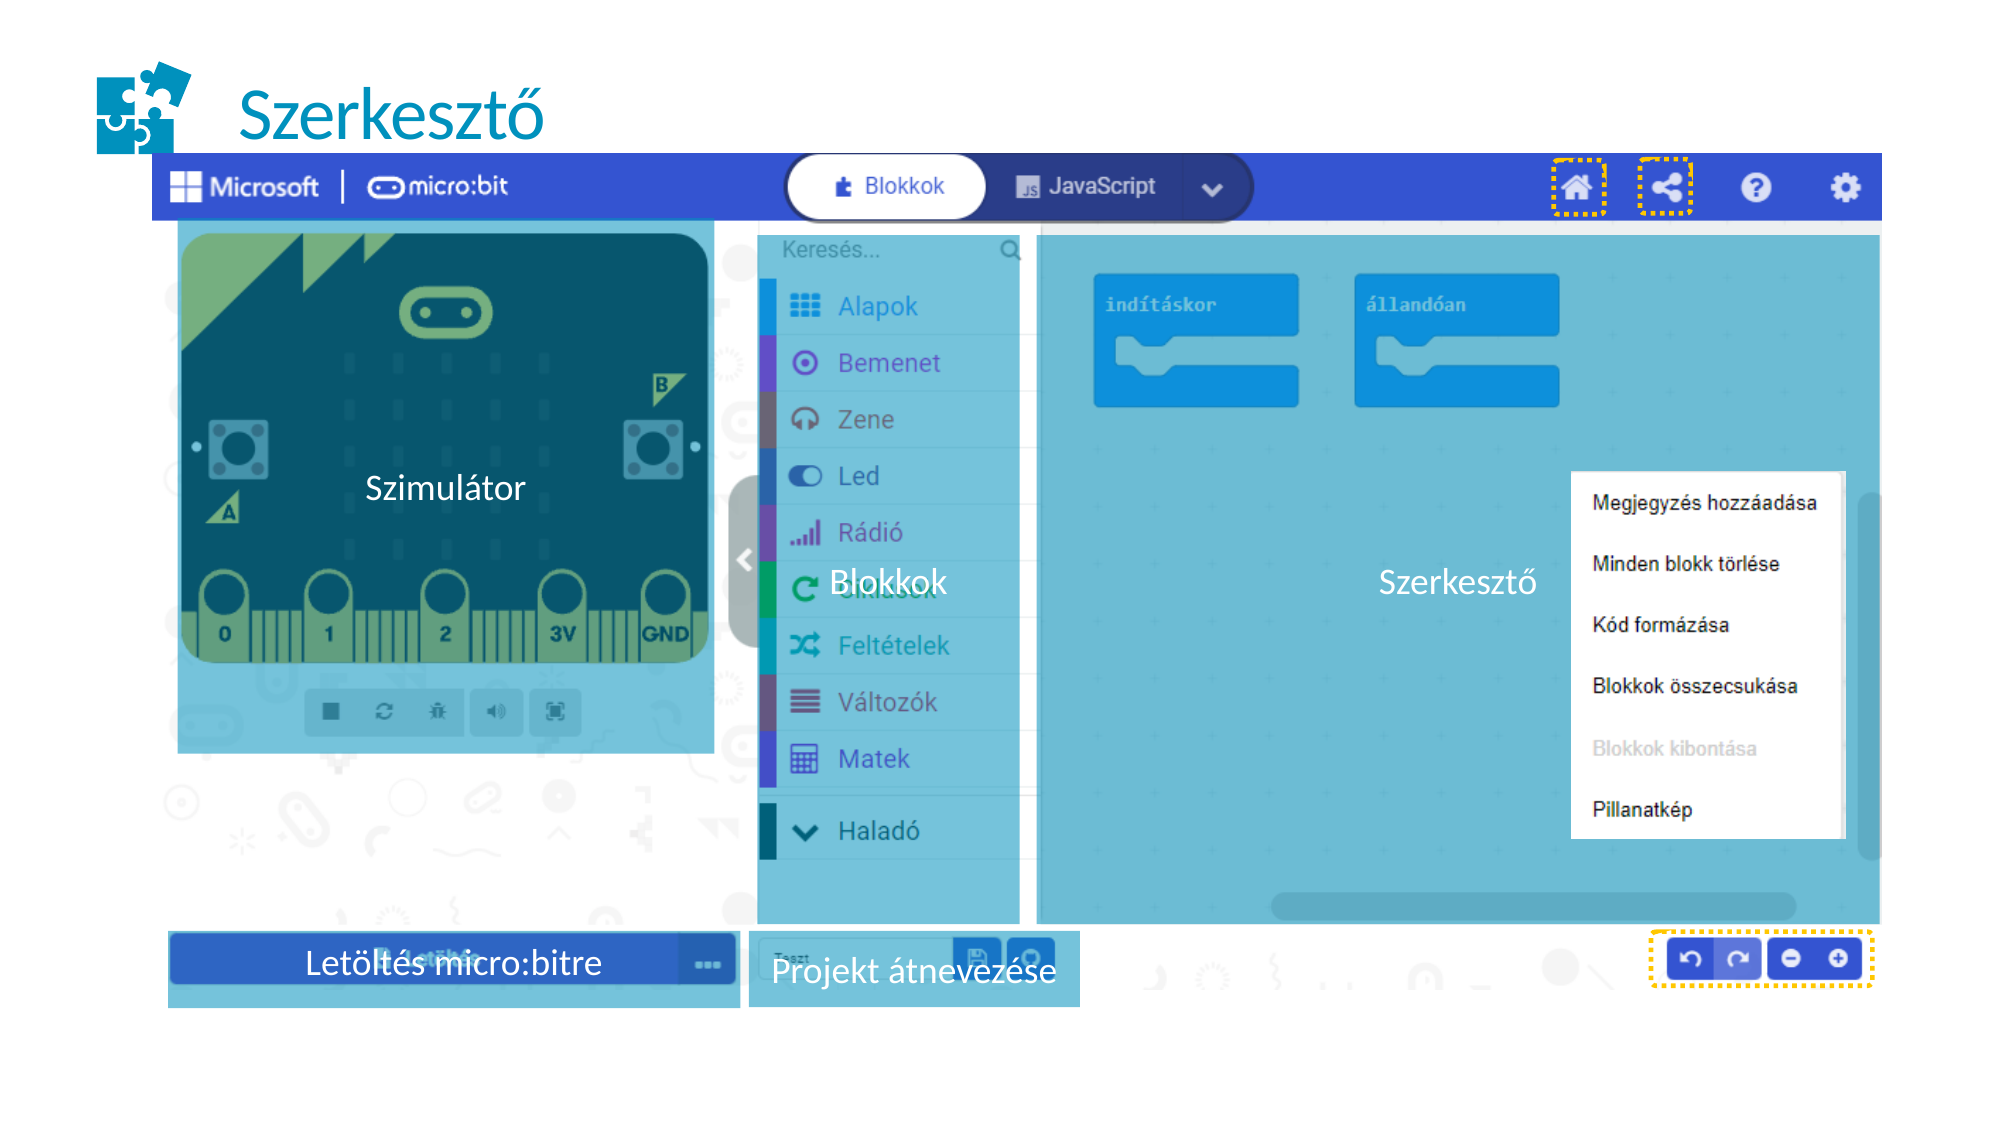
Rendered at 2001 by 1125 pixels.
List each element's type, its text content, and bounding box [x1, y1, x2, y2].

title Szerkesztő [238, 78, 1922, 174]
text_box Szimulátor [178, 218, 714, 754]
text_box Letöltés micro:bitre [168, 931, 740, 1008]
text_box Projekt átnevezése [749, 931, 1080, 1007]
picture [152, 153, 1882, 990]
text_box Szerkesztő [1037, 235, 1880, 924]
text_box Blokkok [757, 235, 1020, 924]
